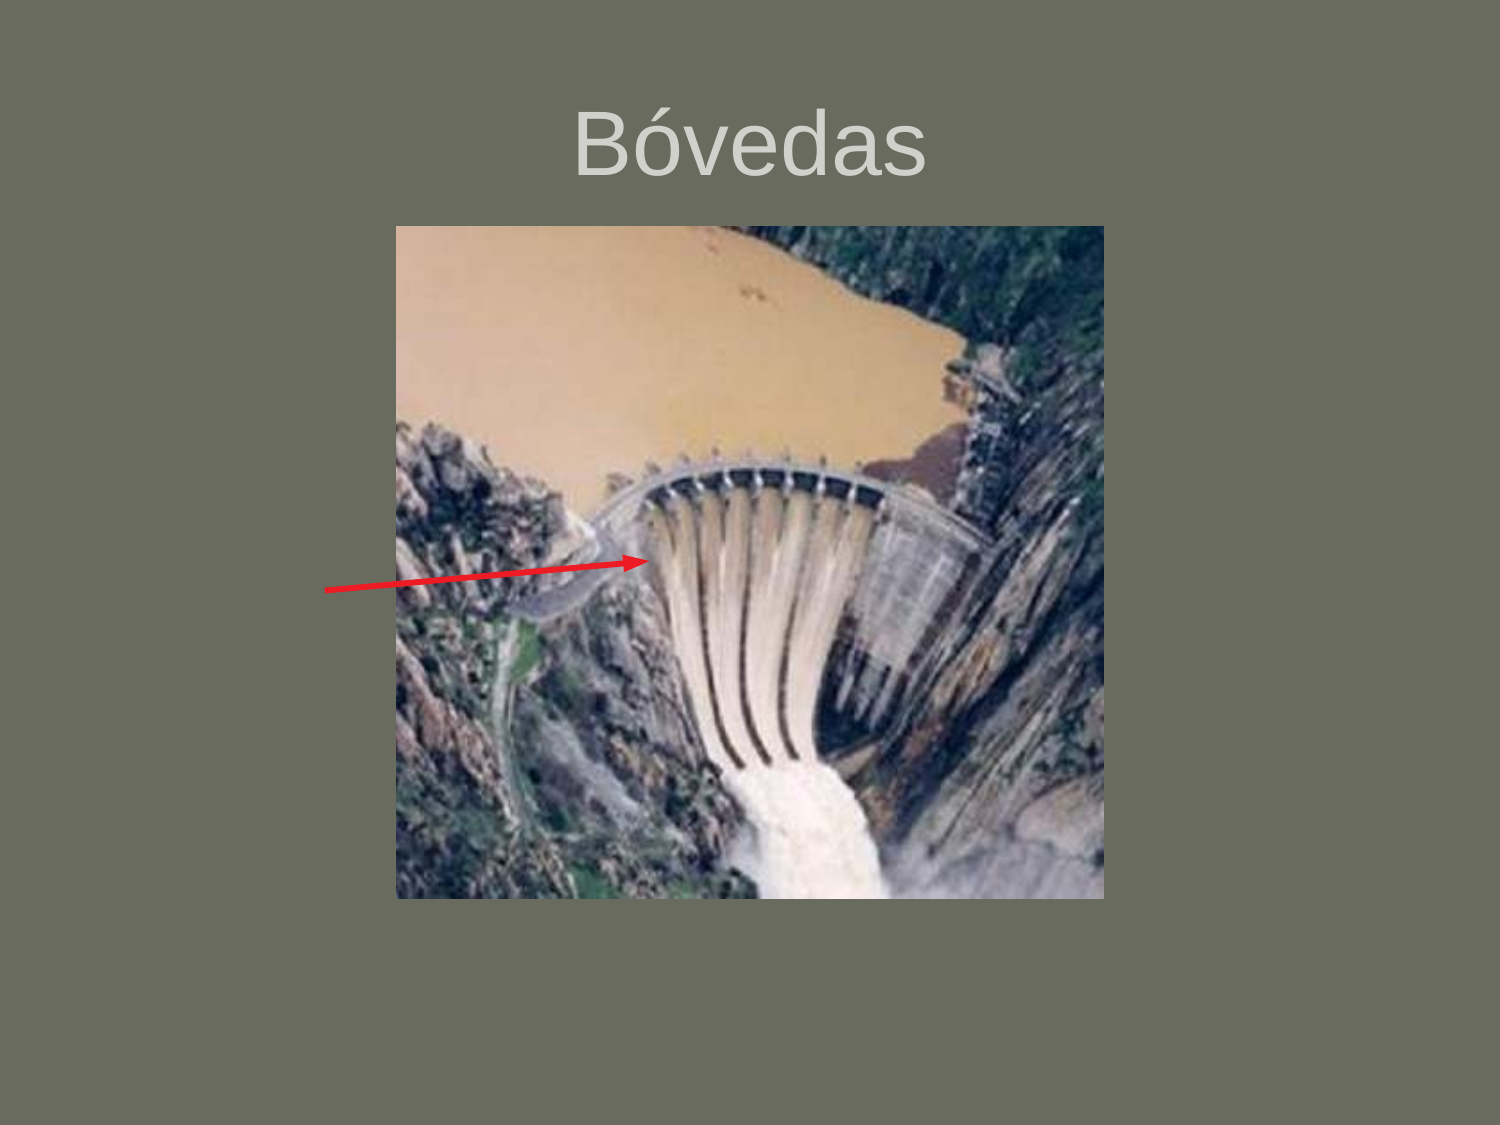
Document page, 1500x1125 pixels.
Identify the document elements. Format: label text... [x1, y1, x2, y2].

title Bóvedas [75, 45, 1426, 233]
picture [396, 226, 1104, 899]
